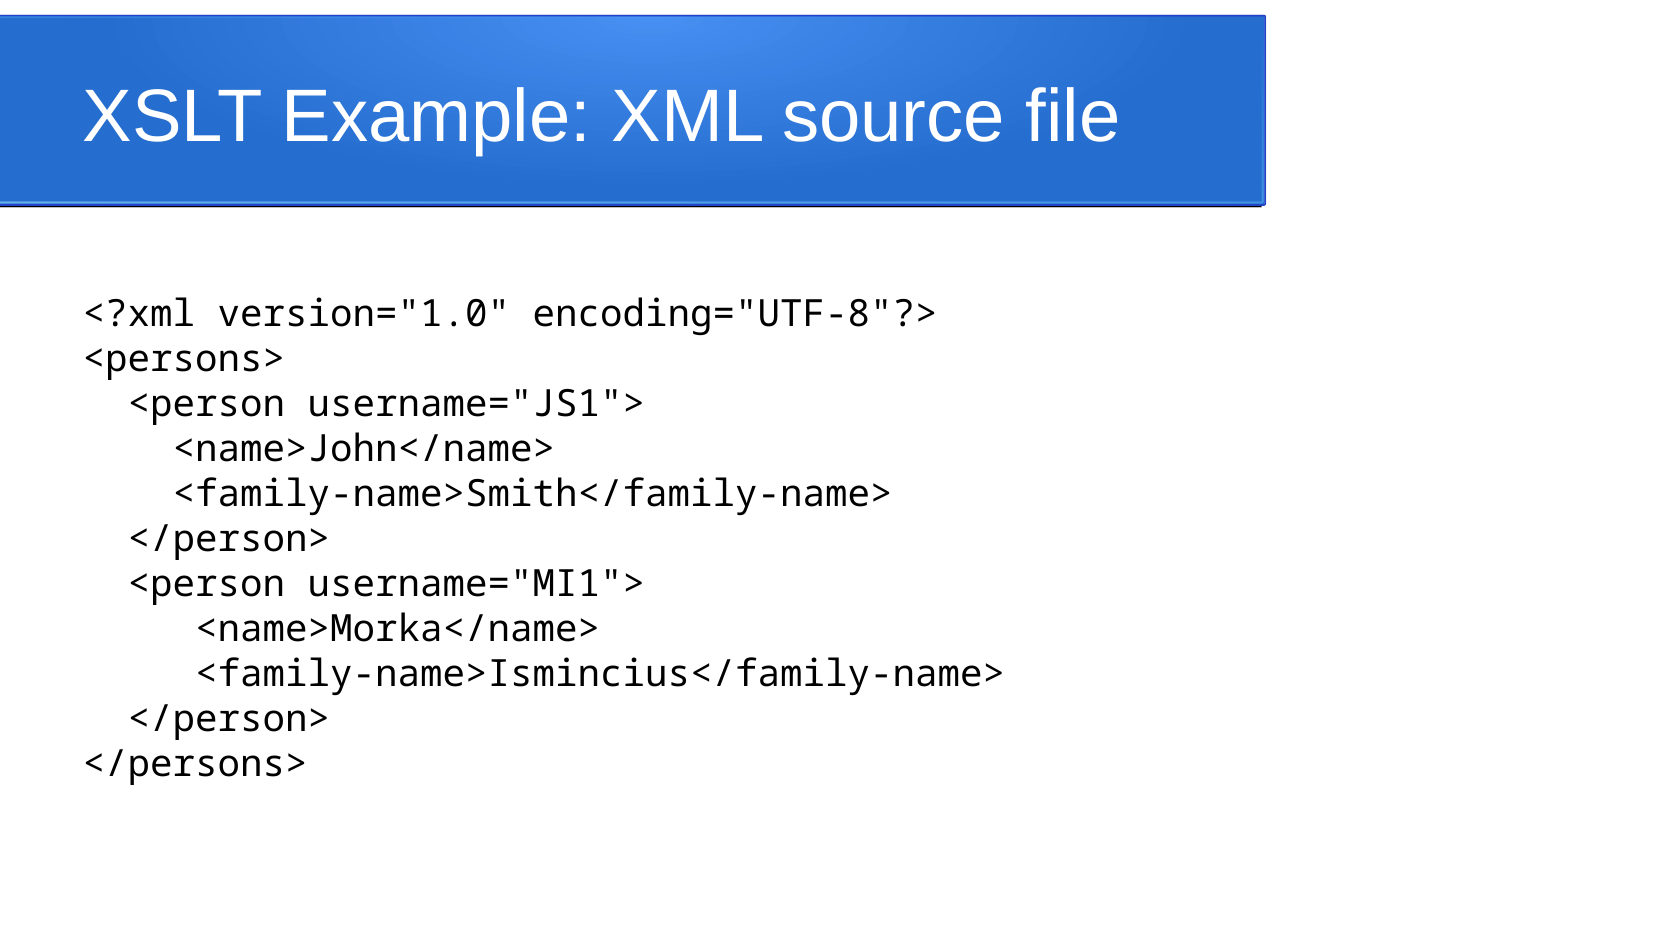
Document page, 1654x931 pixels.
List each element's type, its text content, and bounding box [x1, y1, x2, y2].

text_box XSLT Example: XML source file [82, 35, 1235, 189]
text_box <?xml version="1.0" encoding="UTF-8"?> <persons> <person username="JS1"> <name>John</name> <family-name>Smith</family-name> </person> <person username="MI1"> <name>Morka</name> <family-name>Ismincius</family-name> </person> </persons> [82, 288, 1571, 829]
picture [0, 13, 1269, 211]
